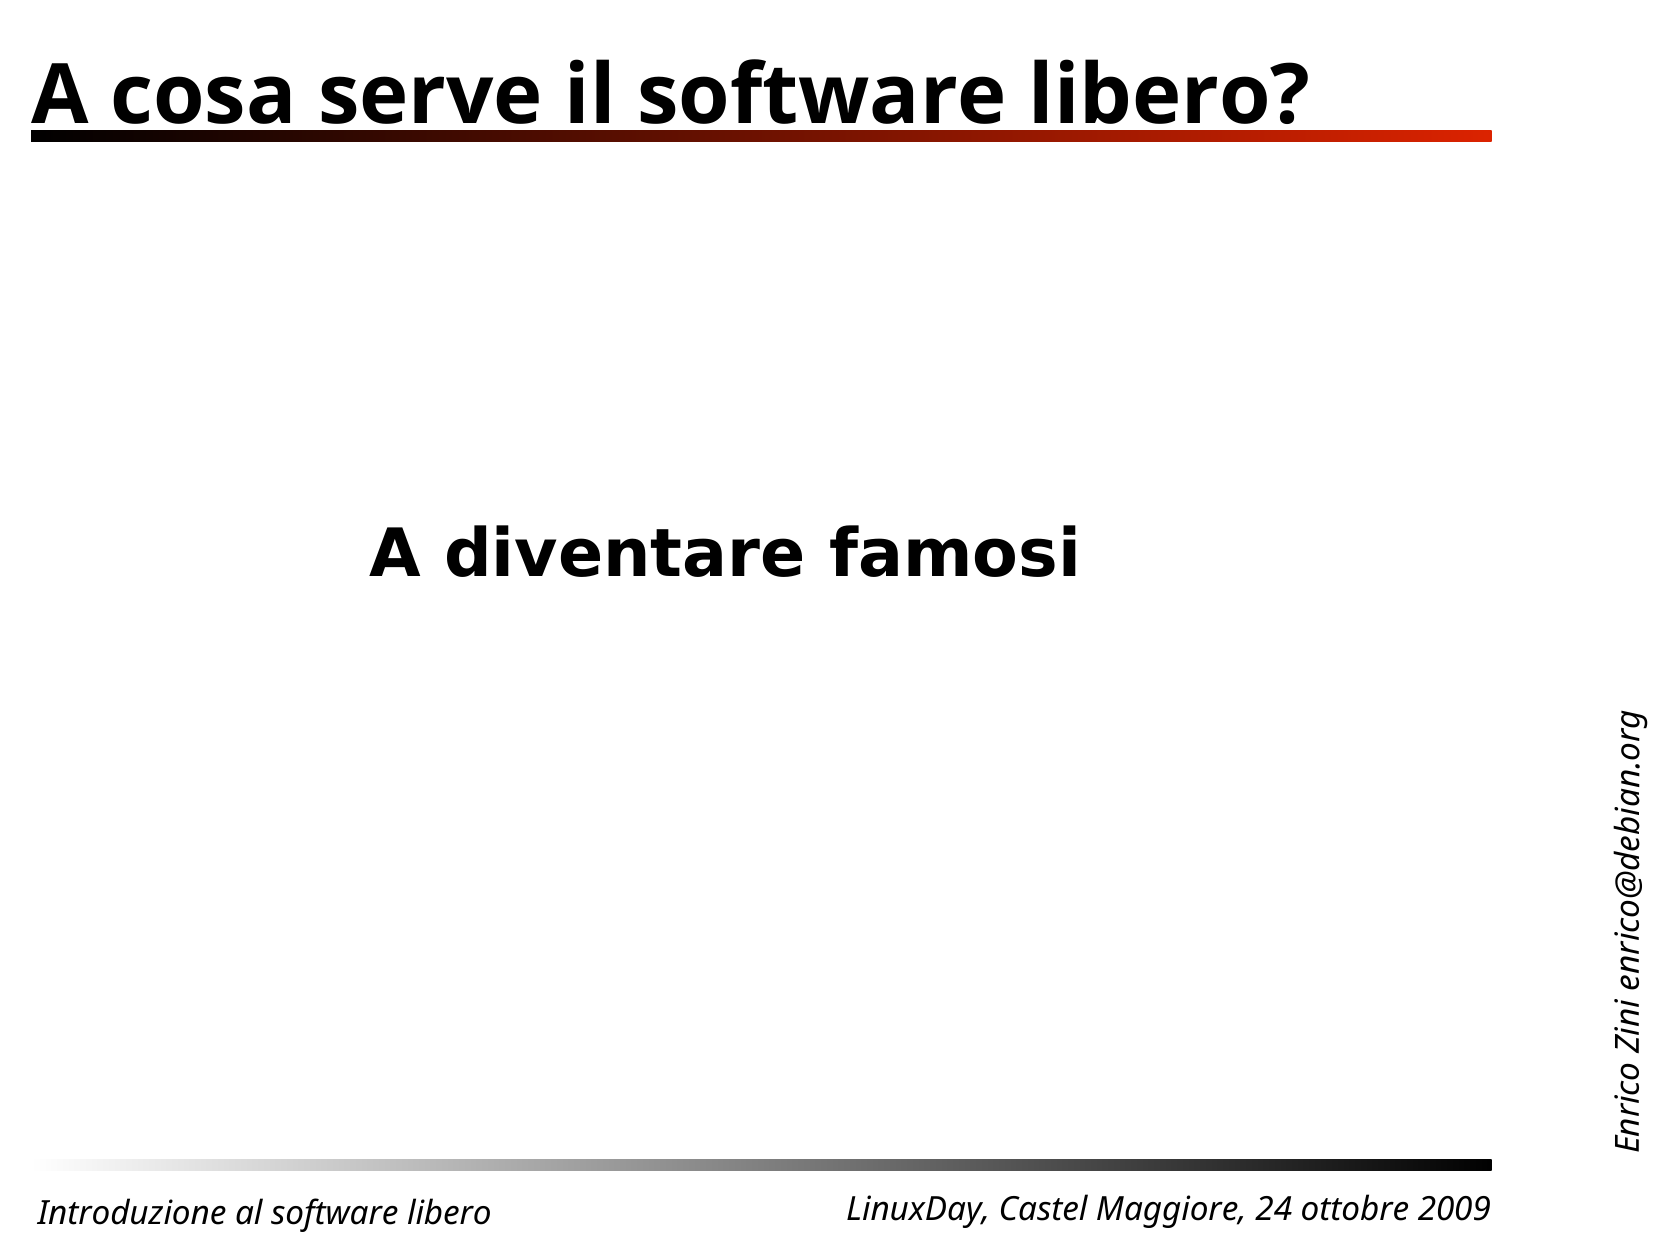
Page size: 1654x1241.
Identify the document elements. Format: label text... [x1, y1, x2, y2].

text_box A diventare famosi [369, 514, 1167, 592]
text_box A cosa serve il software libero? [31, 34, 1438, 168]
